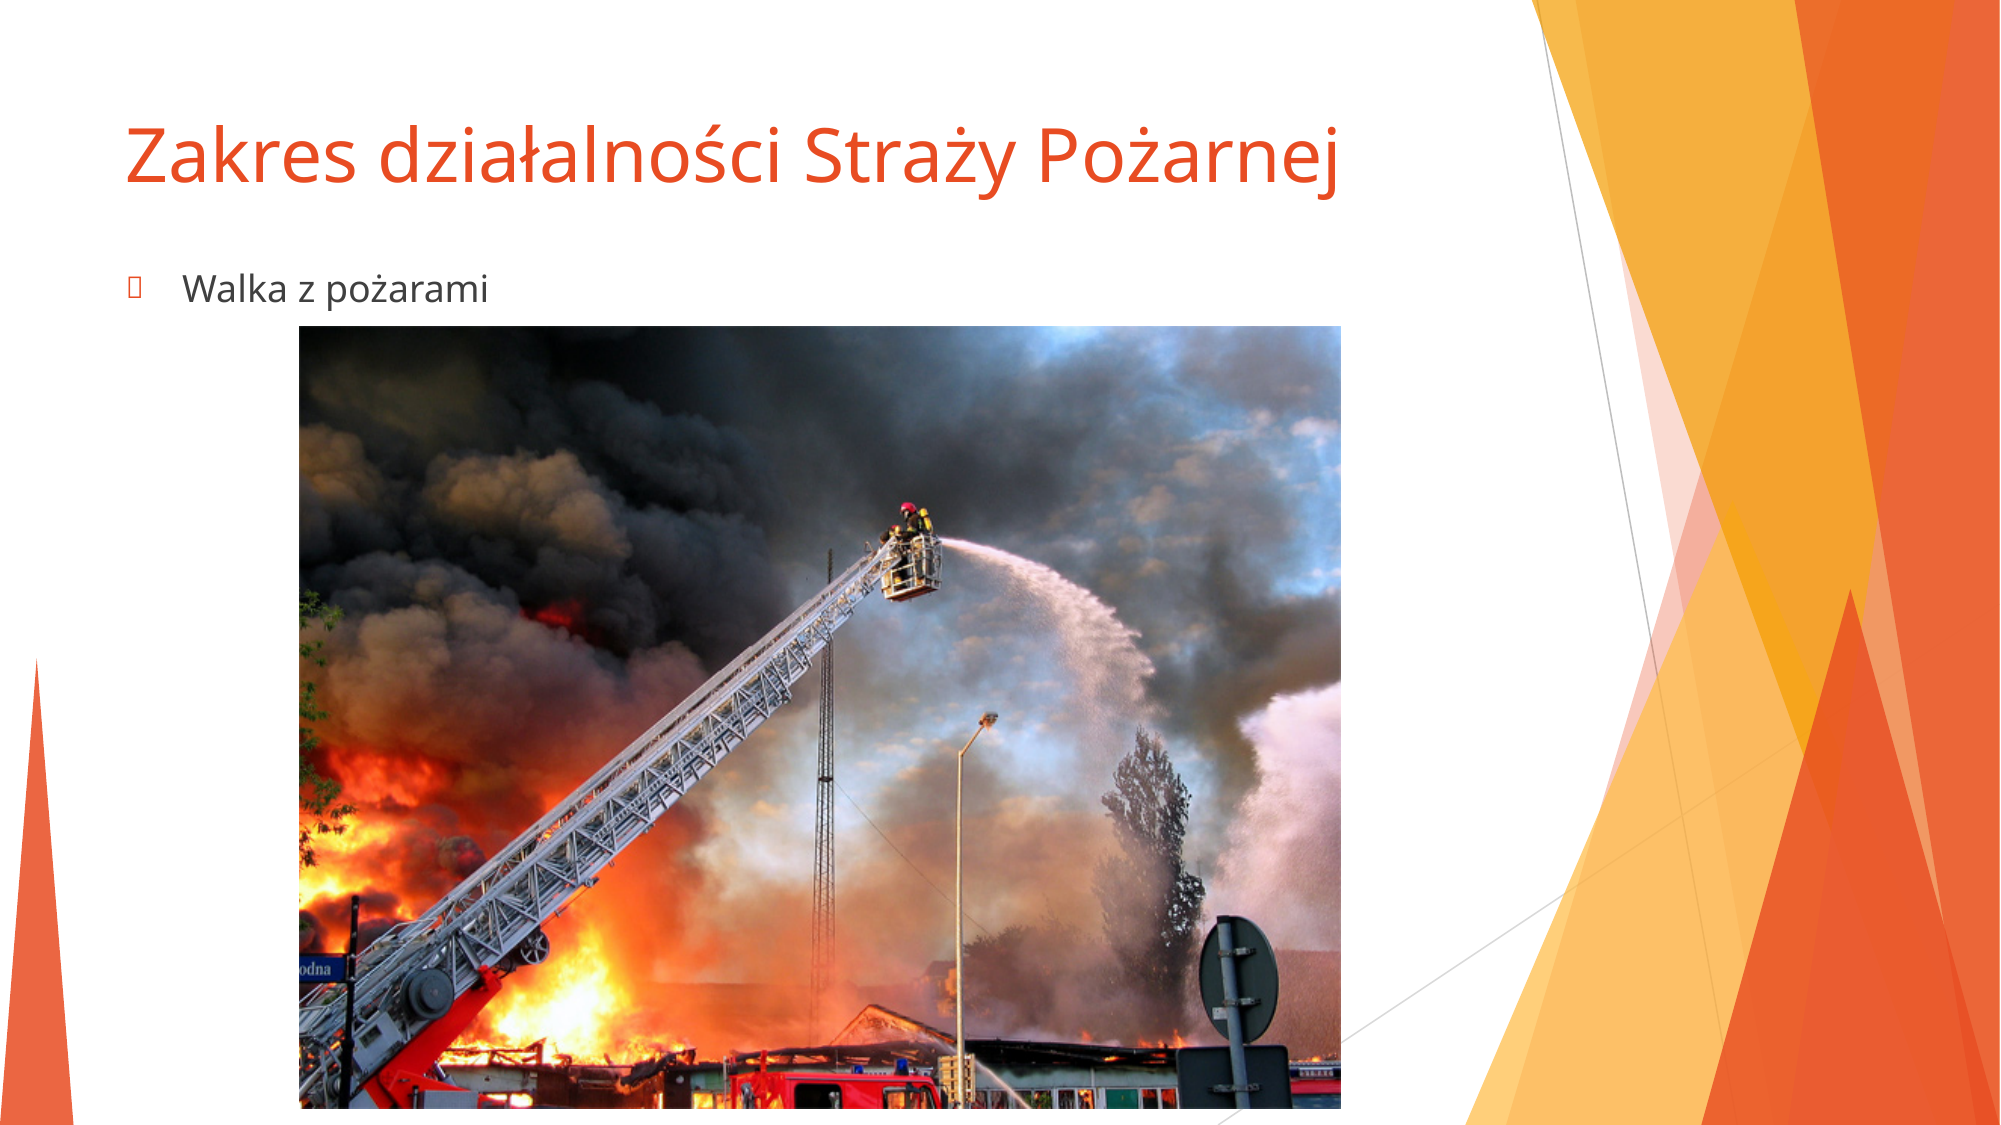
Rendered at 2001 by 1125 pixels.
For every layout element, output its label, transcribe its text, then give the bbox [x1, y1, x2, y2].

picture [299, 326, 1341, 1109]
title Zakres działalności Straży Pożarnej [111, 99, 1522, 317]
list Walka z pożarami [111, 257, 525, 355]
